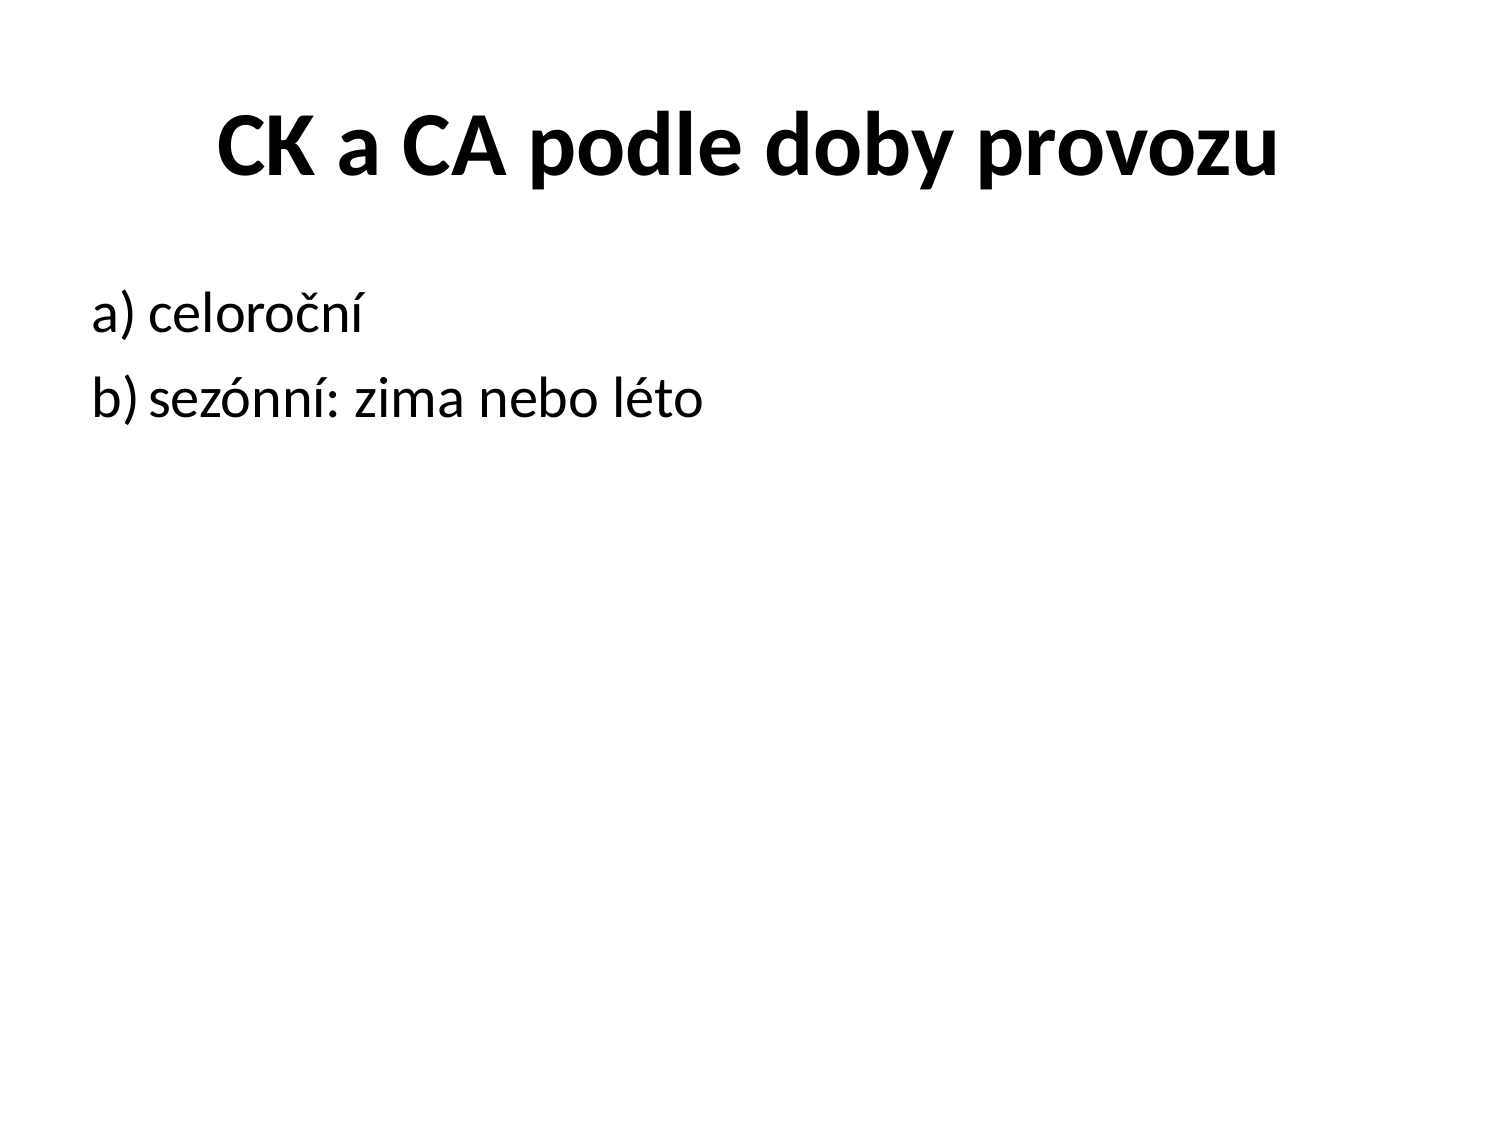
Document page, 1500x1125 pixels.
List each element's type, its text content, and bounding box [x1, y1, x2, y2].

list a) celoroční b) sezónní: zima nebo léto [76, 267, 1427, 1010]
title CK a CA podle doby provozu [75, 45, 1426, 233]
